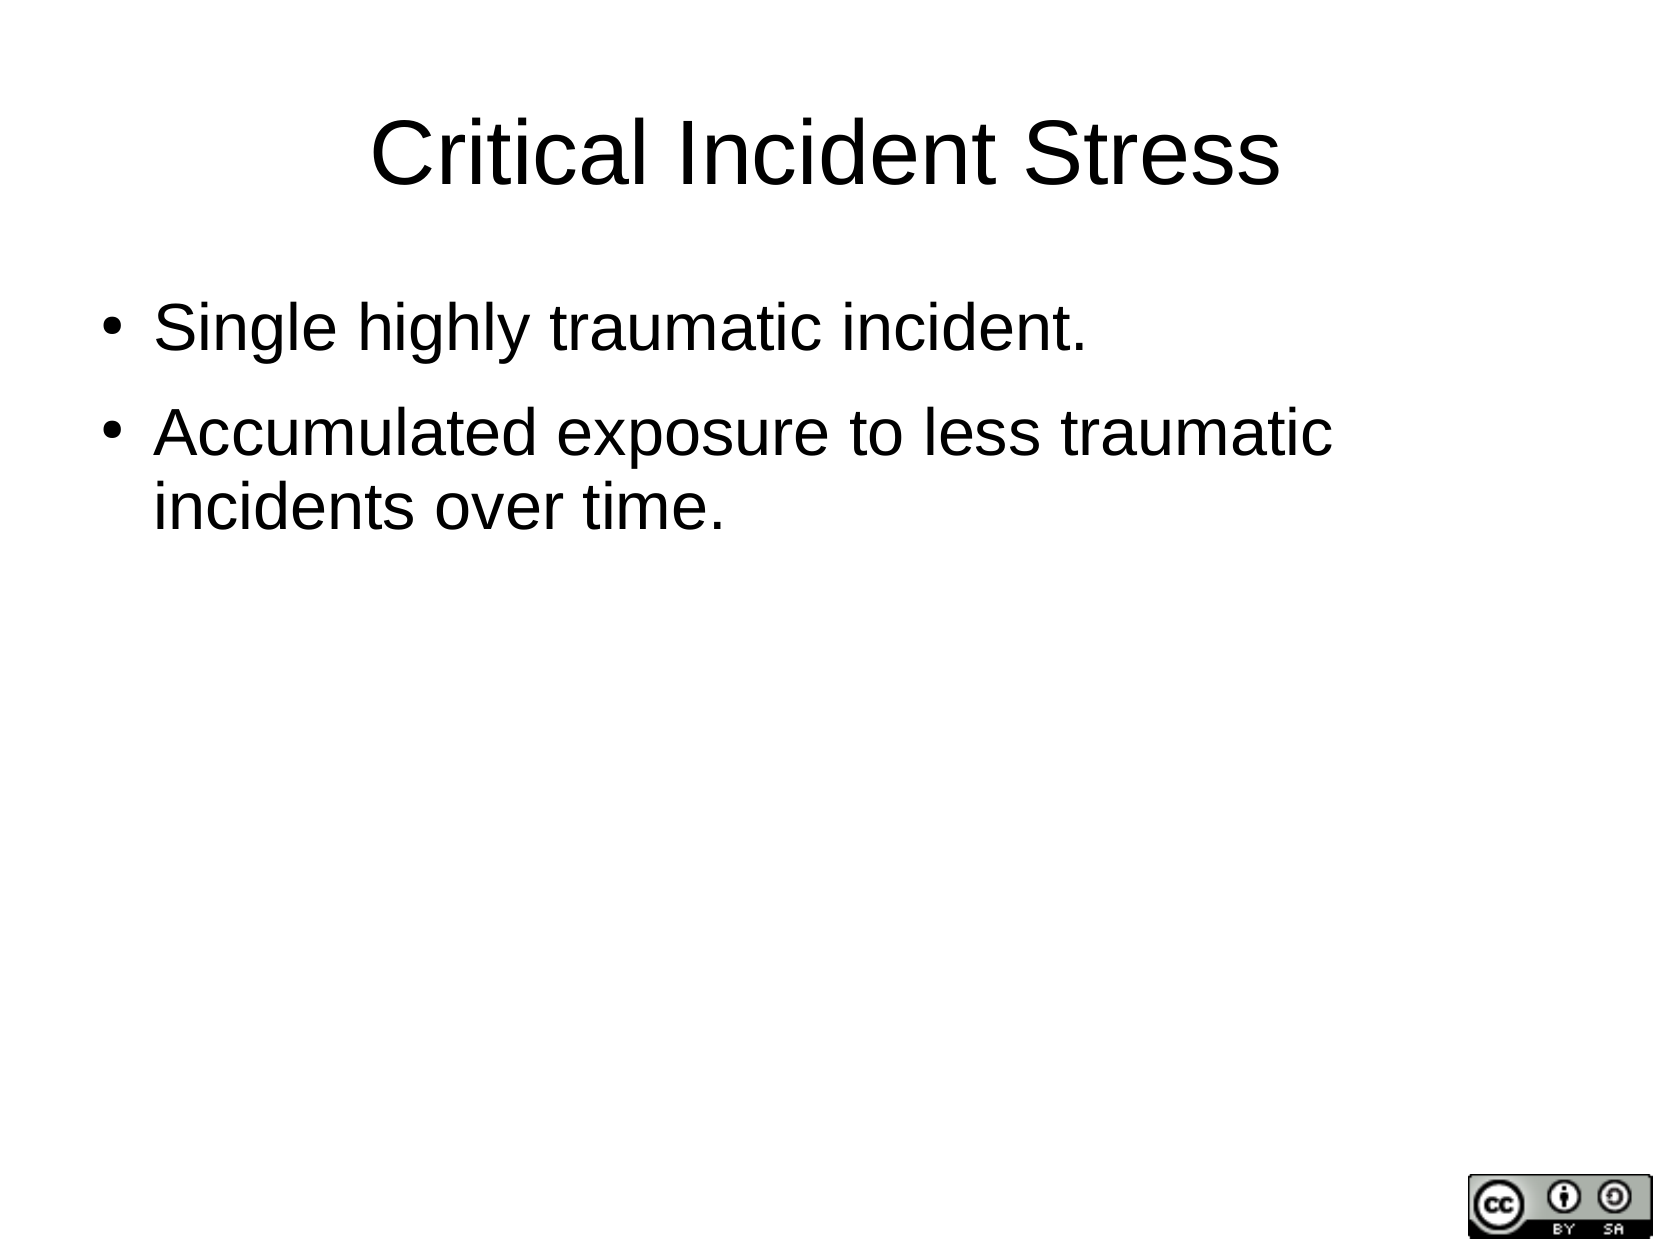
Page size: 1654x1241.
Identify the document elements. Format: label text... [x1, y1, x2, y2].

list Single highly traumatic incident. Accumulated exposure to less traumatic incidents over time. [82, 290, 1571, 1010]
title Critical Incident Stress [82, 49, 1571, 257]
picture [1468, 1174, 1653, 1239]
